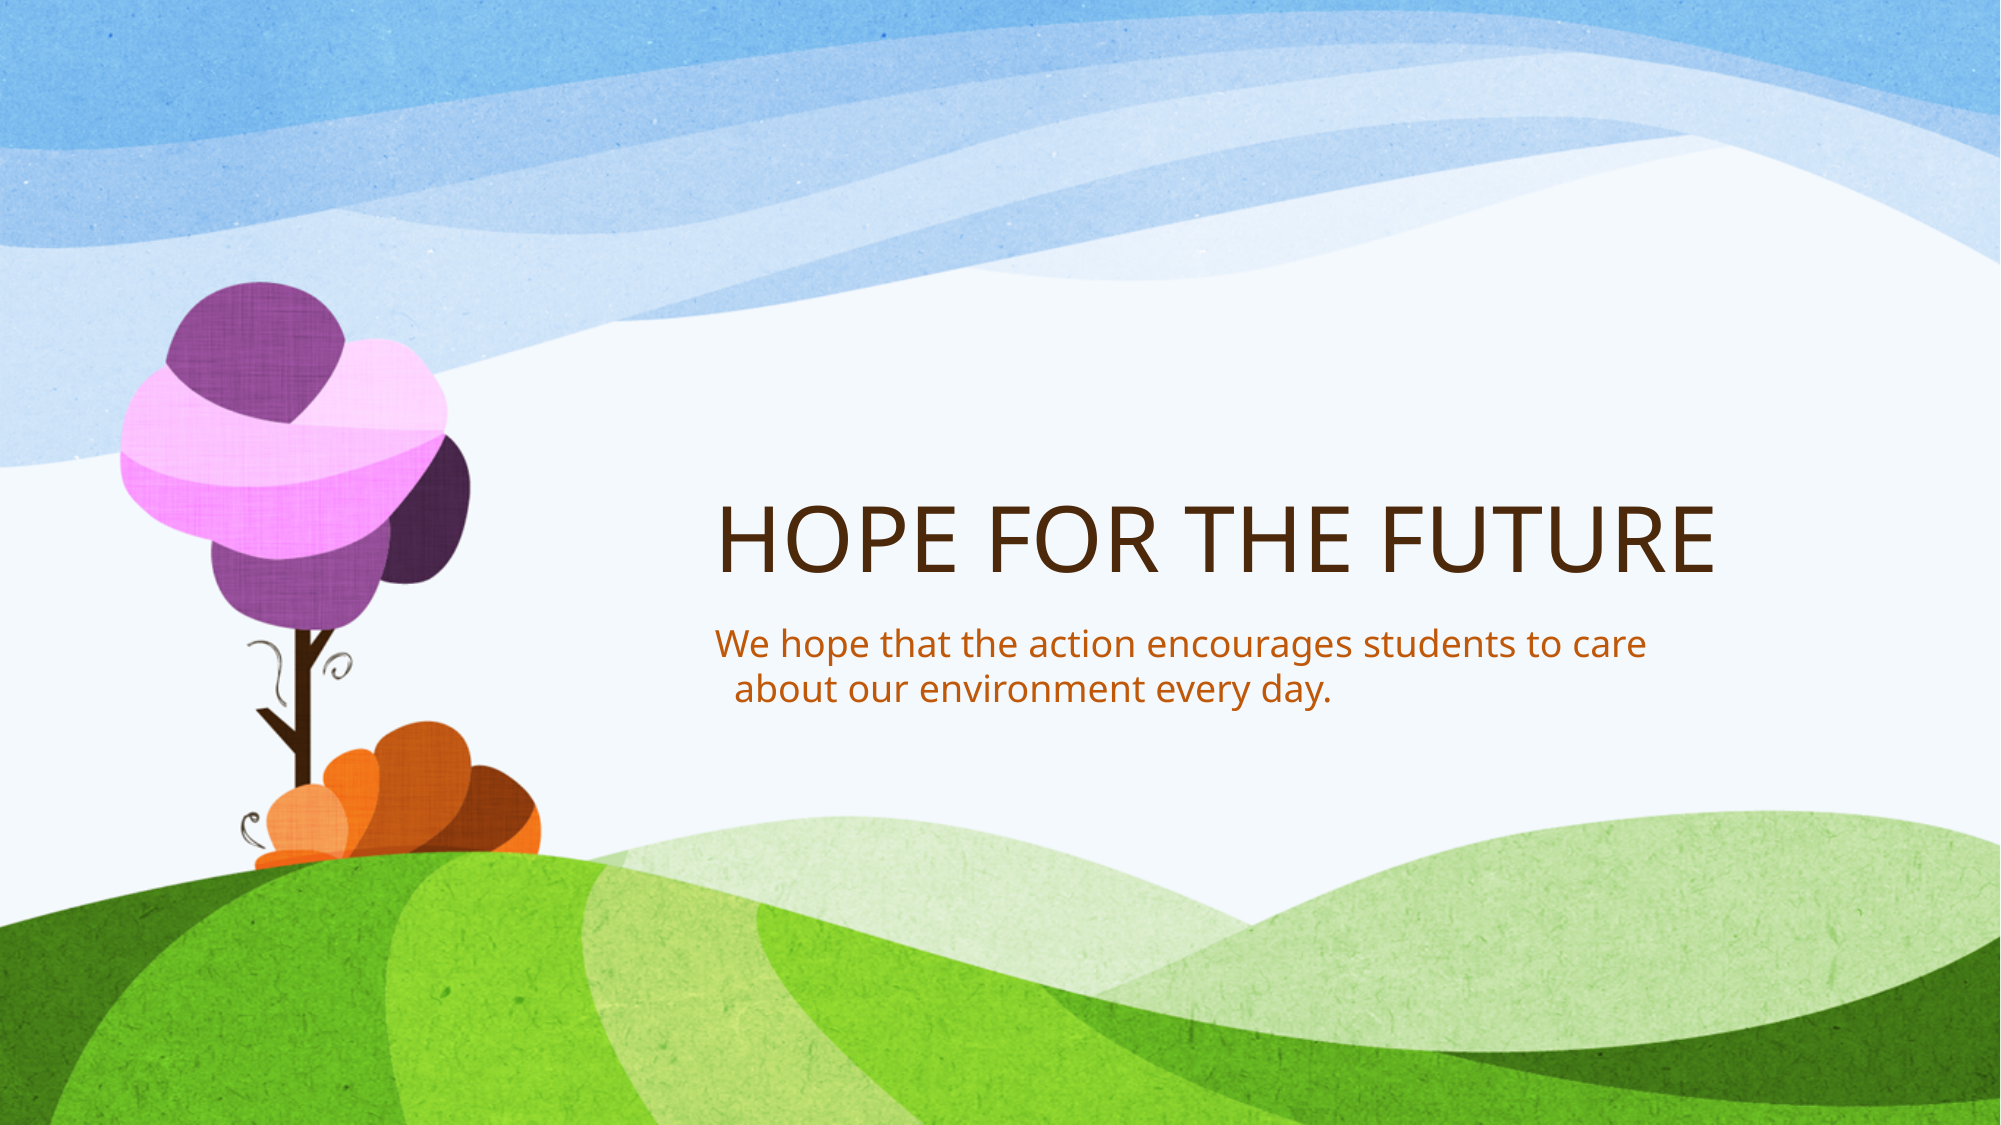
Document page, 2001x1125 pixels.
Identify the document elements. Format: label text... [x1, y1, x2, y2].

title HOPE FOR THE FUTURE [574, 299, 1825, 601]
list We hope that the action encourages students to care about our environment every day. [621, 600, 1747, 751]
